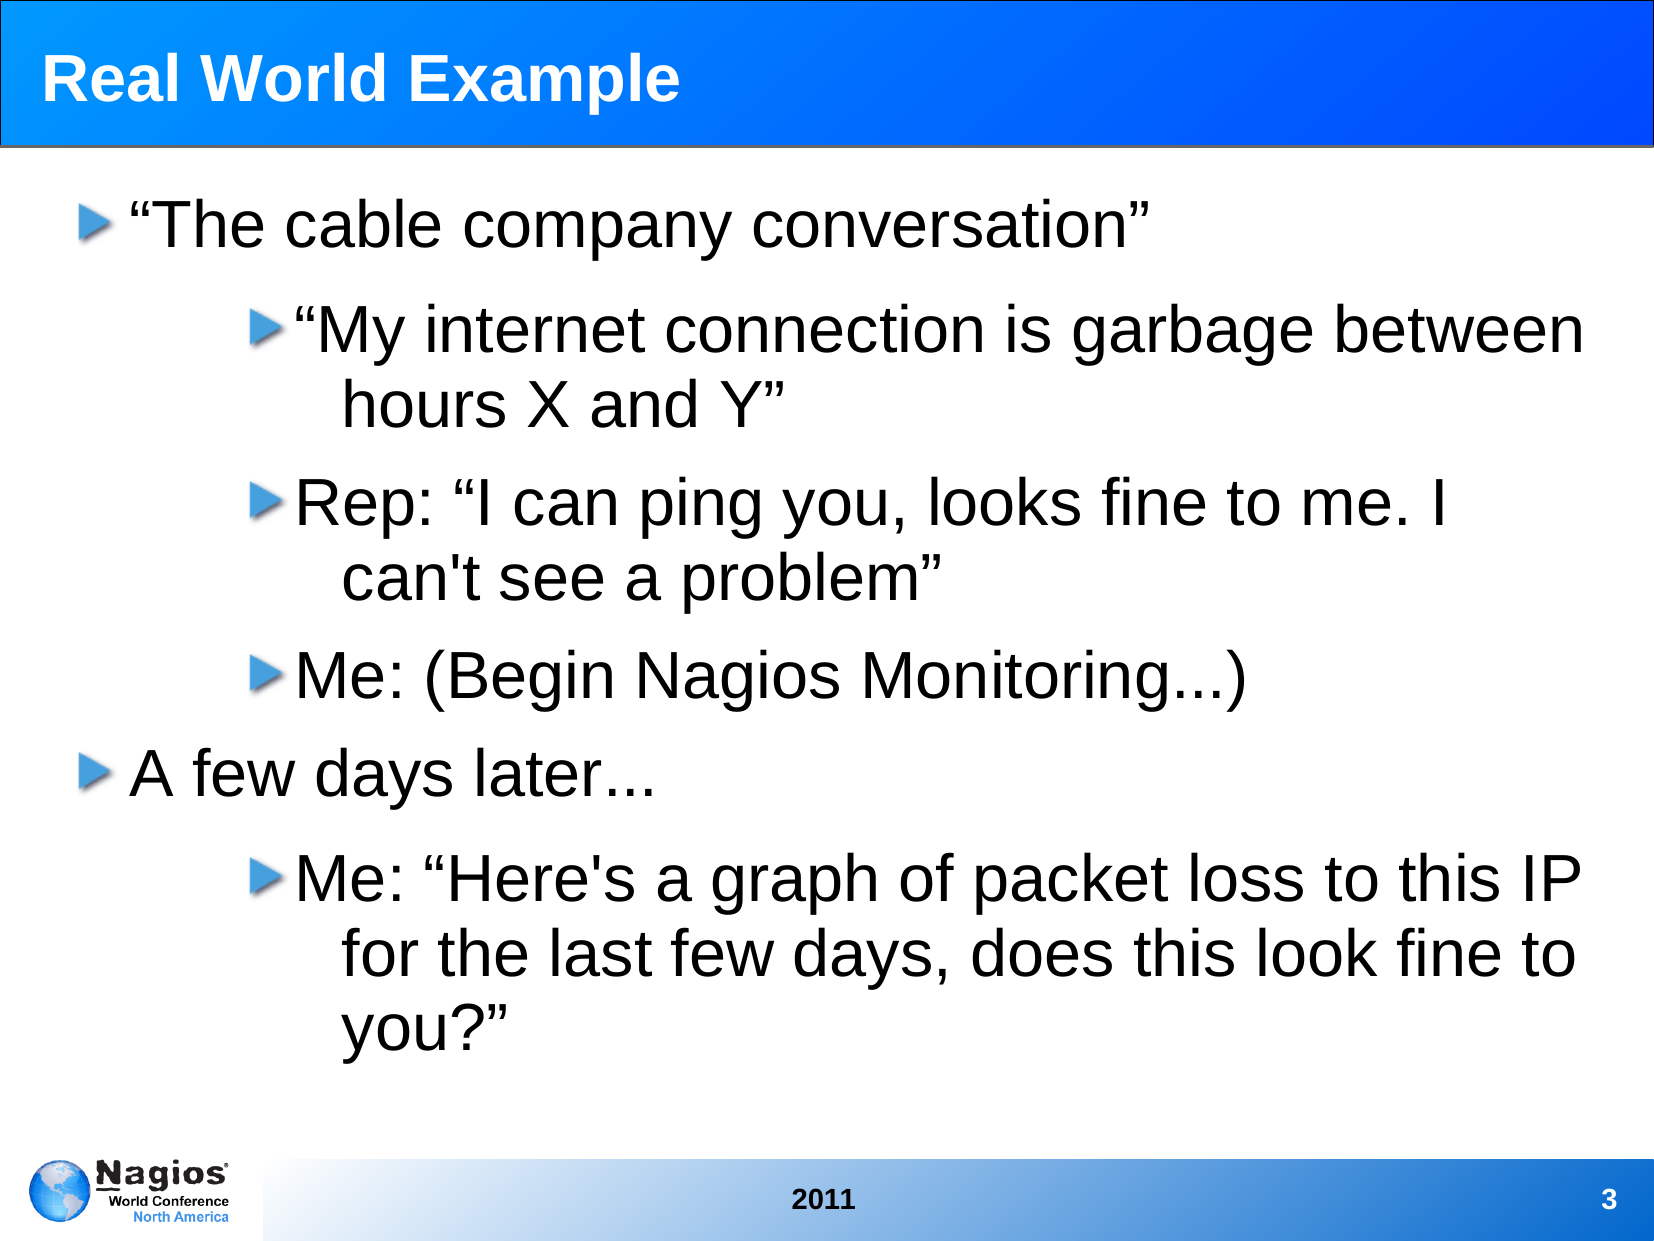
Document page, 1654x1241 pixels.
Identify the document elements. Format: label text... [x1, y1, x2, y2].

title Real World Example [41, 29, 1248, 127]
list “The cable company conversation” “My internet connection is garbage between hours X and Y” Rep: “I can ping you, looks fine to me. I can't see a problem” Me: (Begin Nagios Monitoring...) A few days later... Me: “Here's a graph of packet loss to this IP for the last few days, does this look fine to you?” [58, 187, 1599, 1171]
picture [29, 1159, 229, 1235]
